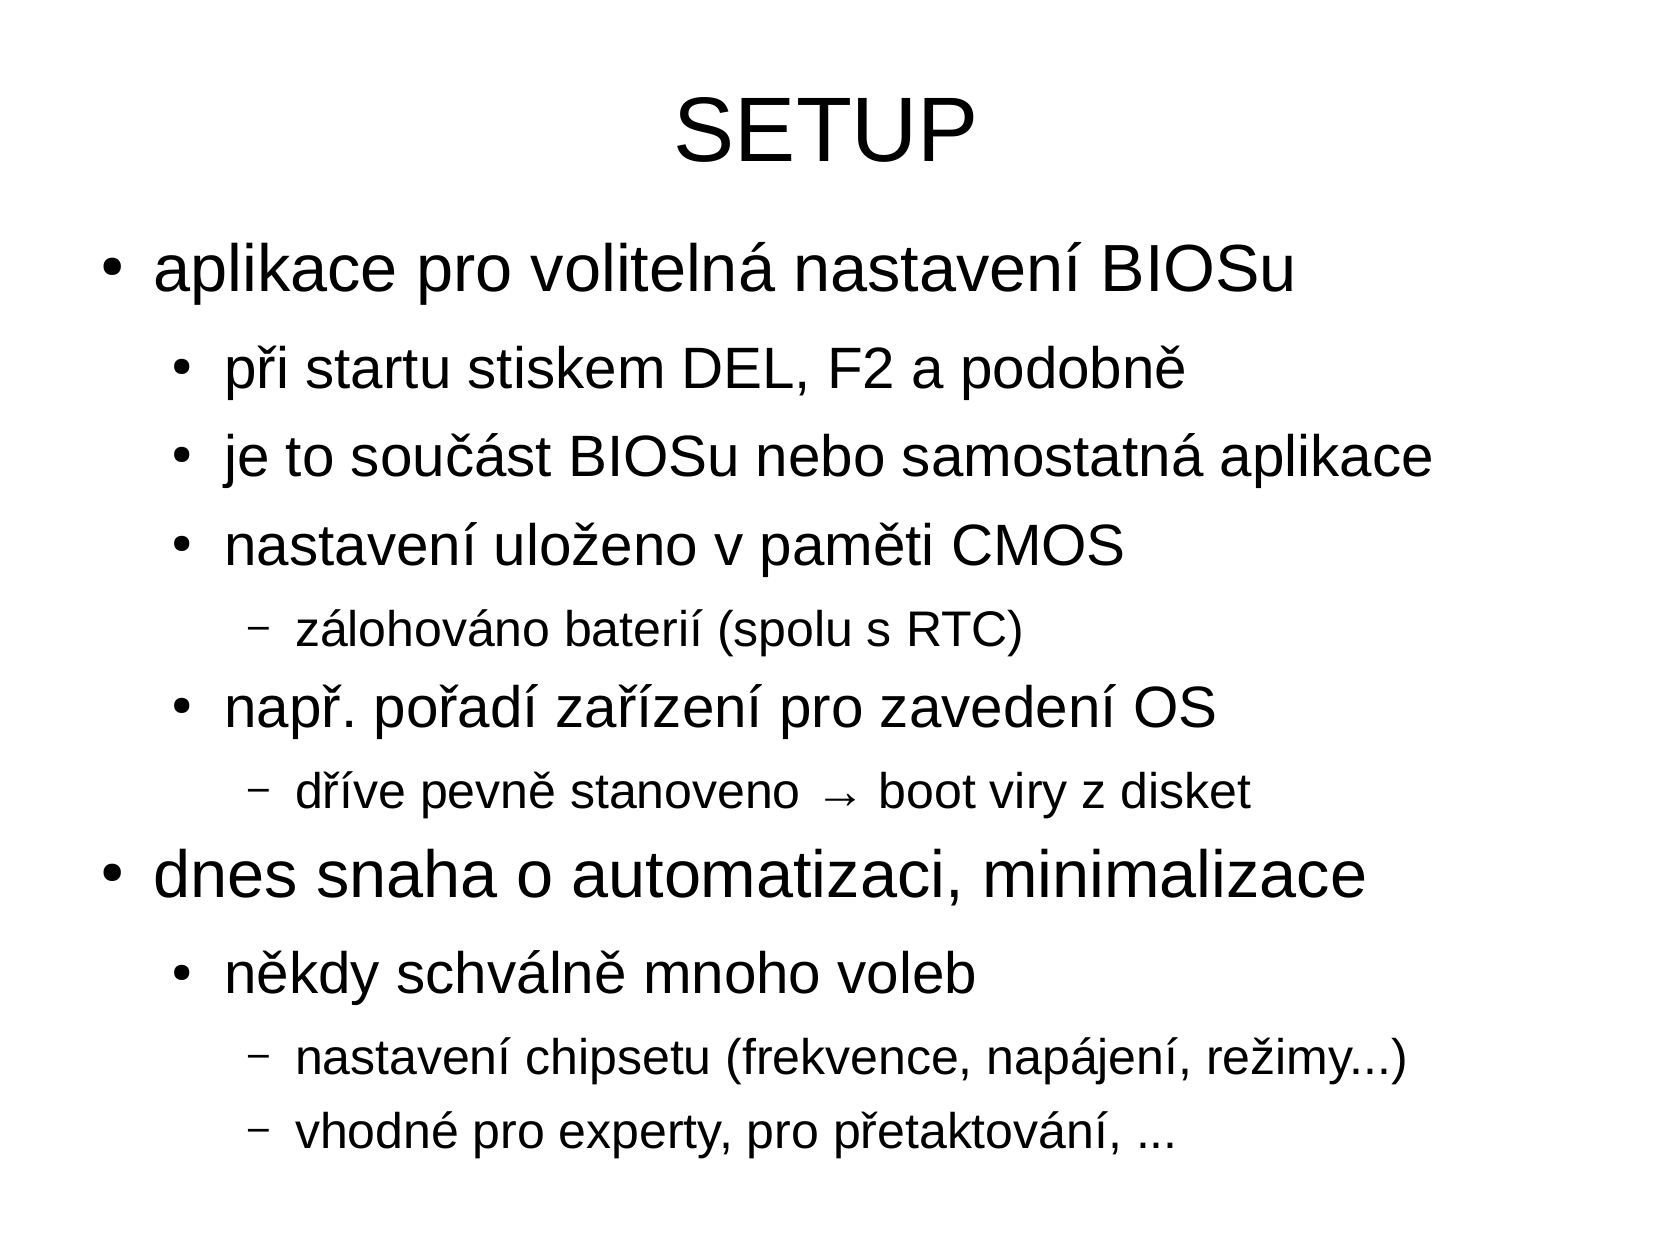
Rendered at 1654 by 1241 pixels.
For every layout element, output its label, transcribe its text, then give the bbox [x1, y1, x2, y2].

list aplikace pro volitelná nastavení BIOSu při startu stiskem DEL, F2 a podobně je to součást BIOSu nebo samostatná aplikace nastavení uloženo v paměti CMOS zálohováno baterií (spolu s RTC) např. pořadí zařízení pro zavedení OS dříve pevně stanoveno → boot viry z disket dnes snaha o automatizaci, minimalizace někdy schválně mnoho voleb nastavení chipsetu (frekvence, napájení, režimy...) vhodné pro experty, pro přetaktování, ... [82, 231, 1571, 1160]
title SETUP [82, 33, 1571, 226]
